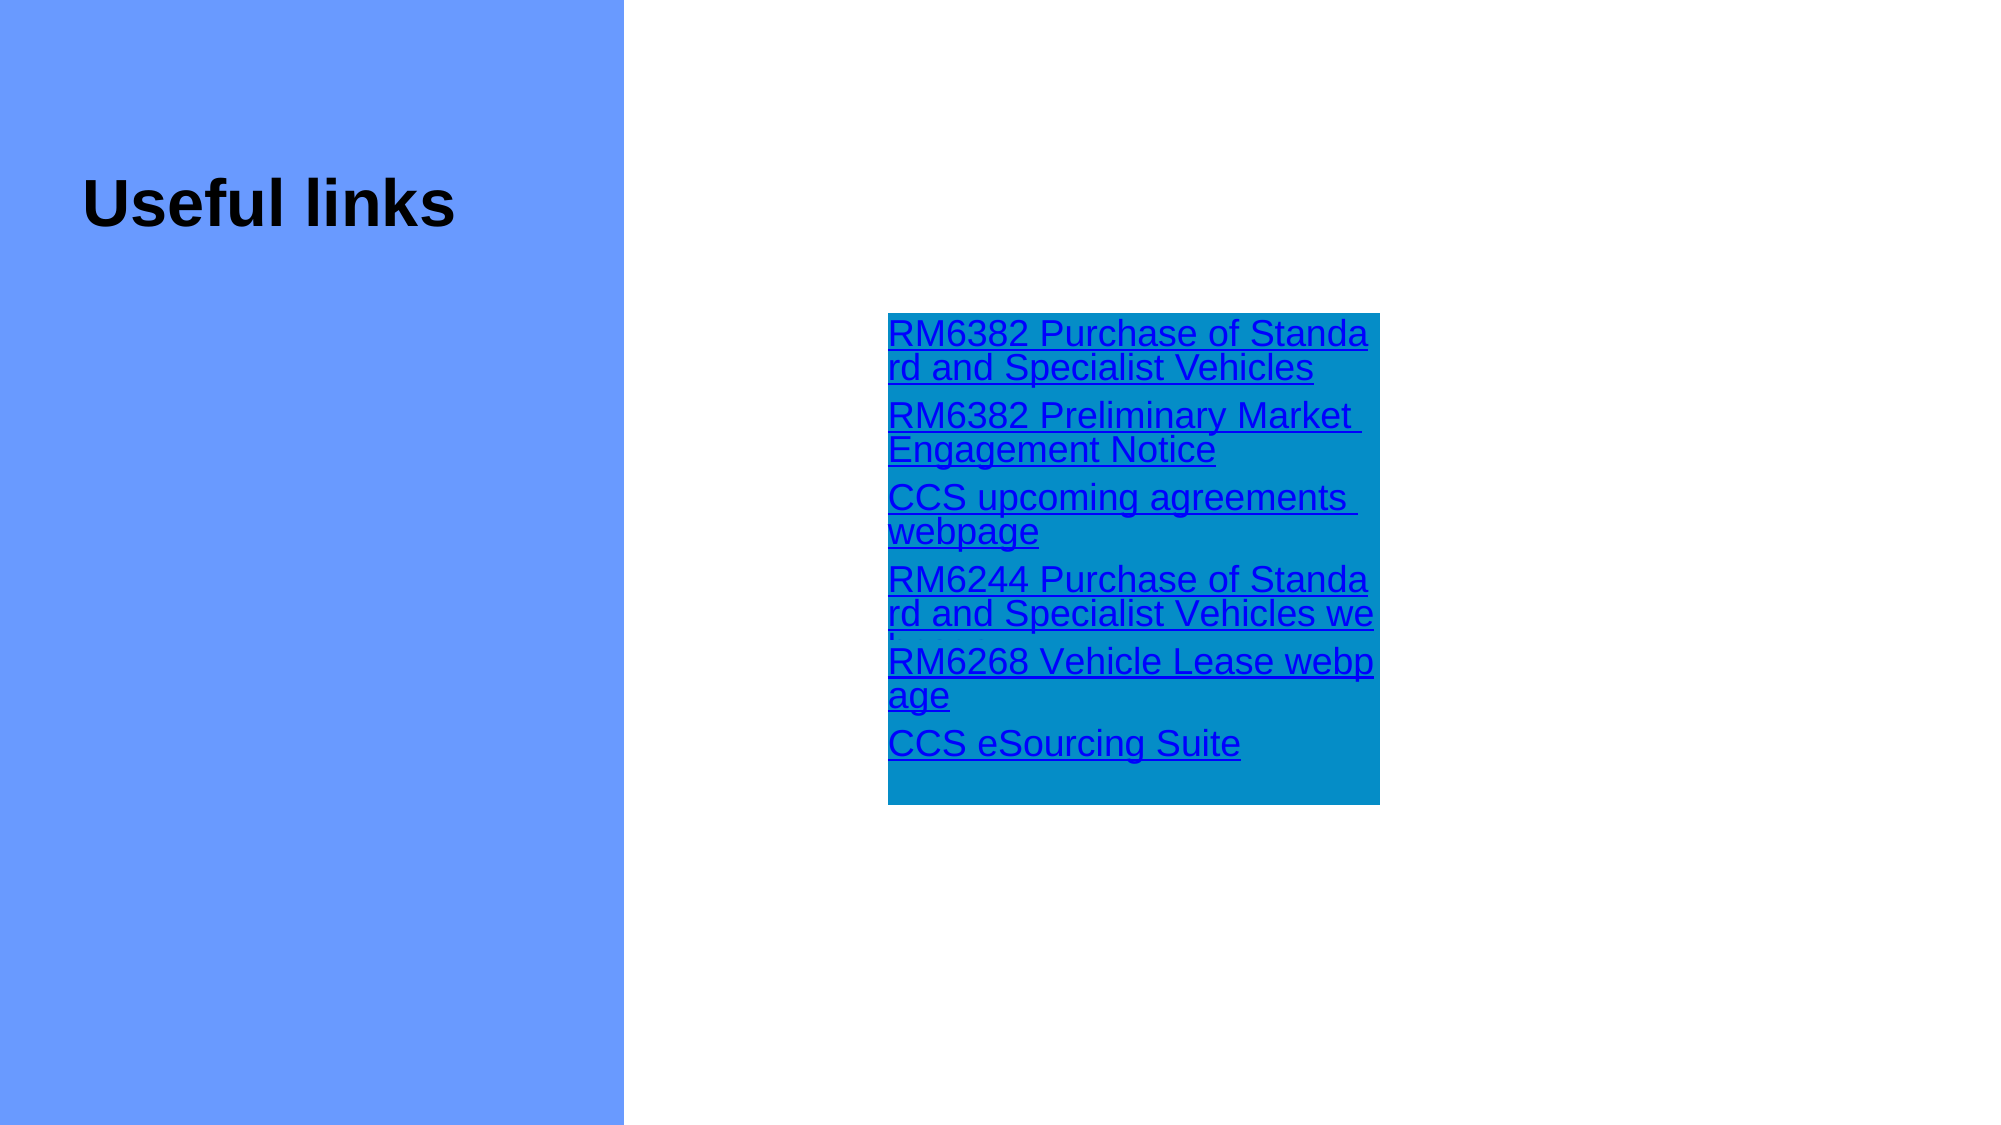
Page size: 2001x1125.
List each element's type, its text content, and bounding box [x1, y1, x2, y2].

table_header RM6382 Purchase of Standard and Specialist Vehicles [888, 313, 1380, 394]
text_box Useful links [62, 139, 564, 279]
table_cell RM6382 Preliminary Market Engagement Notice [888, 394, 1380, 476]
table_cell RM6244 Purchase of Standard and Specialist Vehicles webpage [888, 558, 1380, 640]
table_cell CCS upcoming agreements webpage [888, 476, 1380, 558]
table_cell RM6268 Vehicle Lease webpage [888, 640, 1380, 722]
table_cell CCS eSourcing Suite [888, 722, 1380, 805]
